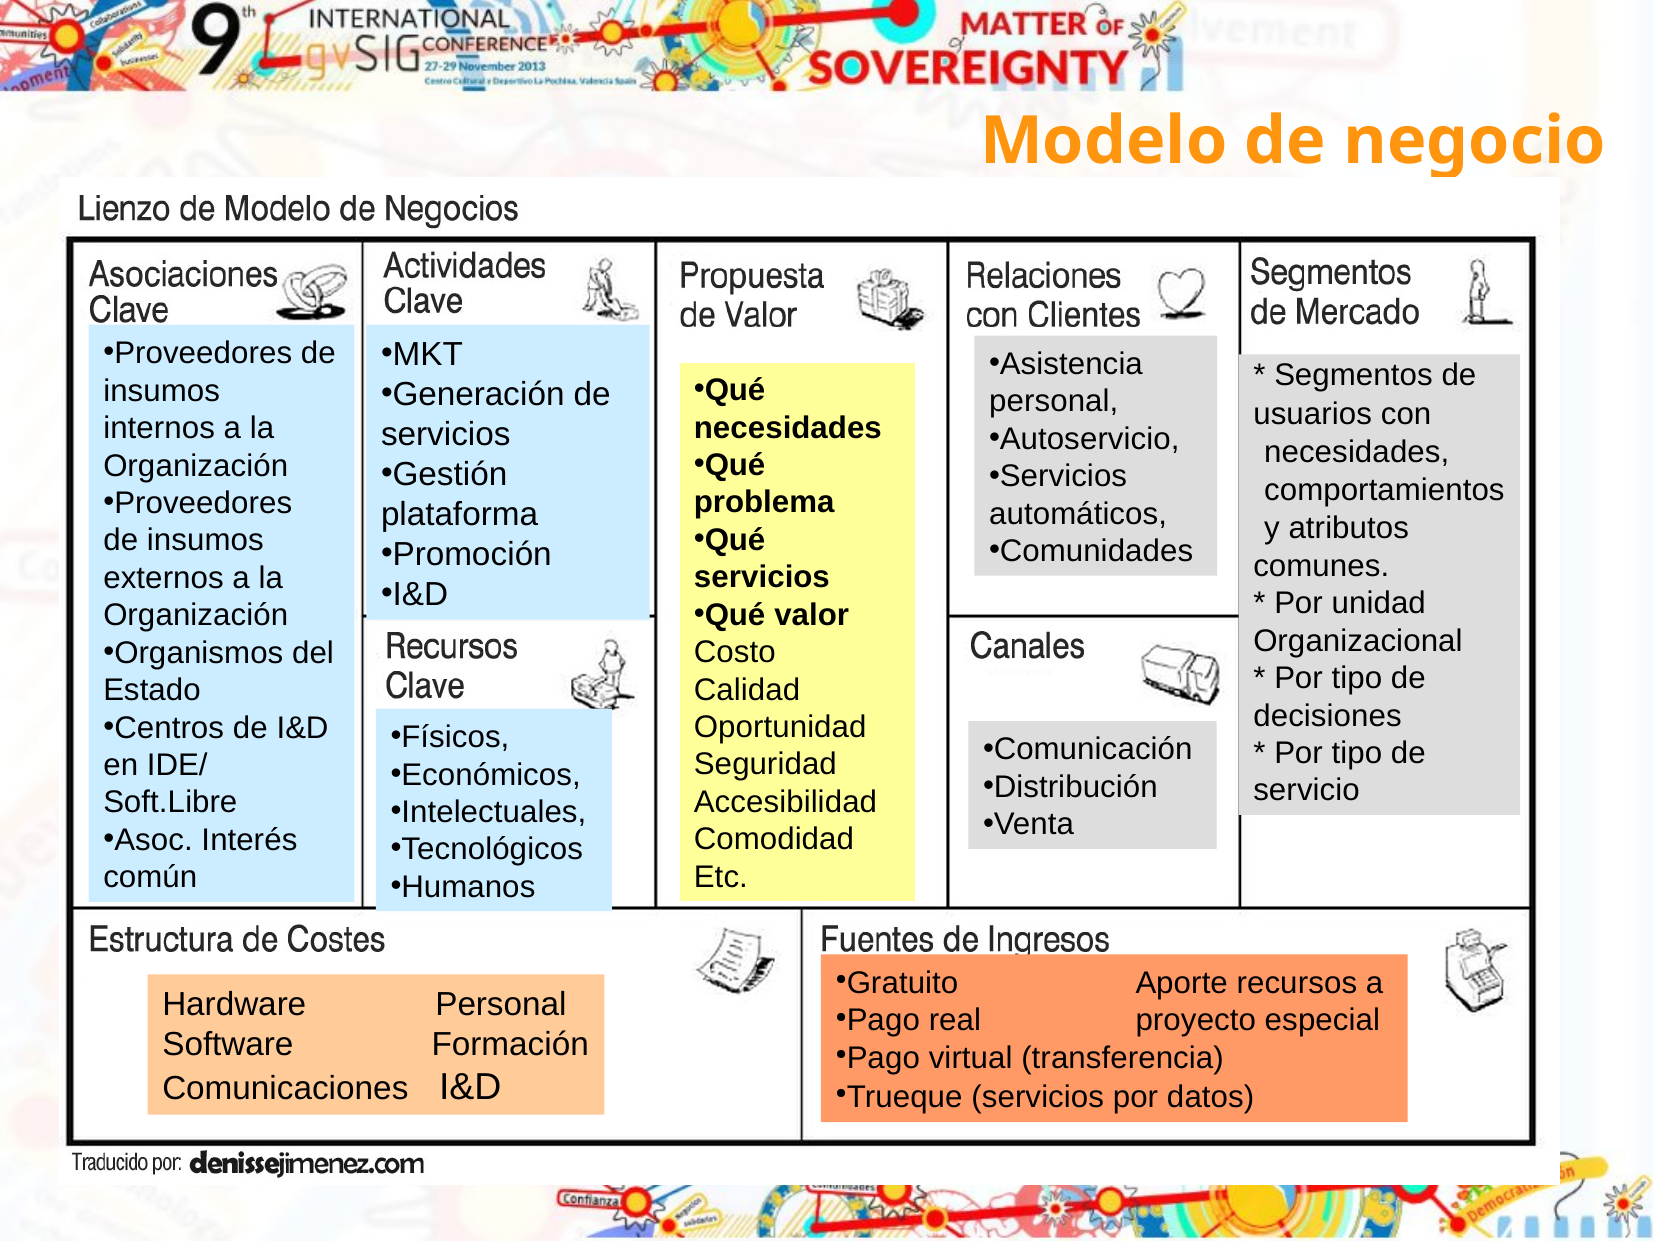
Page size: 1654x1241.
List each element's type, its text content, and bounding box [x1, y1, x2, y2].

text_box Gratuito Aporte recursos a Pago real proyecto especial Pago virtual (transferencia) Trueque (servicios por datos) [820, 954, 1408, 1123]
text_box Físicos, Económicos, Intelectuales, Tecnológicos Humanos [375, 708, 612, 912]
title Modelo de negocio [118, 88, 1607, 187]
text_box Qué necesidades Qué problema Qué servicios Qué valor Costo Calidad Oportunidad Seguridad Accesibilidad Comodidad Etc. [679, 361, 916, 902]
text_box Hardware Personal Software Formación Comunicaciones I&D [147, 974, 605, 1115]
text_box Proveedores de insumos internos a la Organización Proveedores de insumos externos a la Organización Organismos del Estado Centros de I&D en IDE/ Soft.Libre Asoc. Interés común [88, 324, 355, 902]
text_box Asistencia personal, Autoservicio, Servicios automáticos, Comunidades [974, 335, 1218, 576]
picture [0, 0, 1654, 1241]
text_box MKT Generación de servicios Gestión plataforma Promoción I&D [366, 324, 650, 620]
text_box Comunicación Distribución Venta [968, 721, 1217, 849]
text_box * Segmentos de usuarios con necesidades, comportamientos y atributos comunes. * Por unidad Organizacional * Por tipo de decisiones * Por tipo de servicio [1238, 354, 1521, 815]
